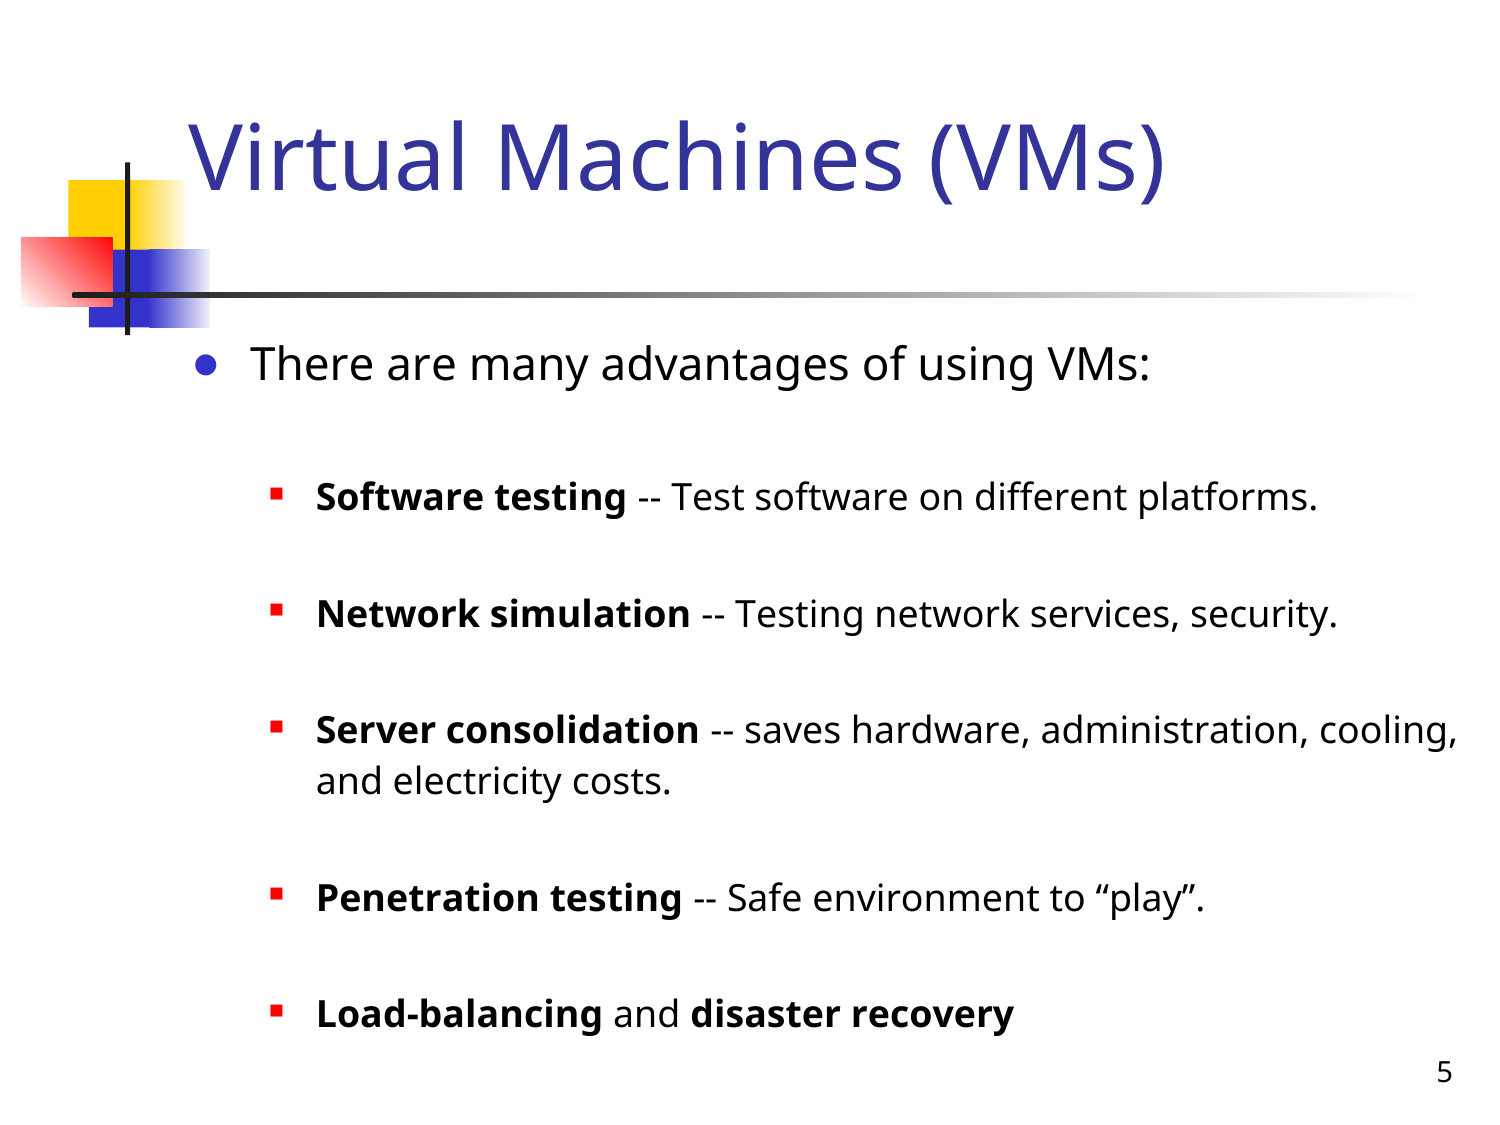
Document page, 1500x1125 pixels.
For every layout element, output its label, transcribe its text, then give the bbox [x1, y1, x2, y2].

title Virtual Machines (VMs) [188, 42, 1468, 268]
list There are many advantages of using VMs: Software testing -- Test software on different platforms. Network simulation -- Testing network services, security. Server consolidation -- saves hardware, administration, cooling, and electricity costs. Penetration testing -- Safe environment to “play”. Load-balancing and disaster recovery [193, 331, 1469, 1059]
